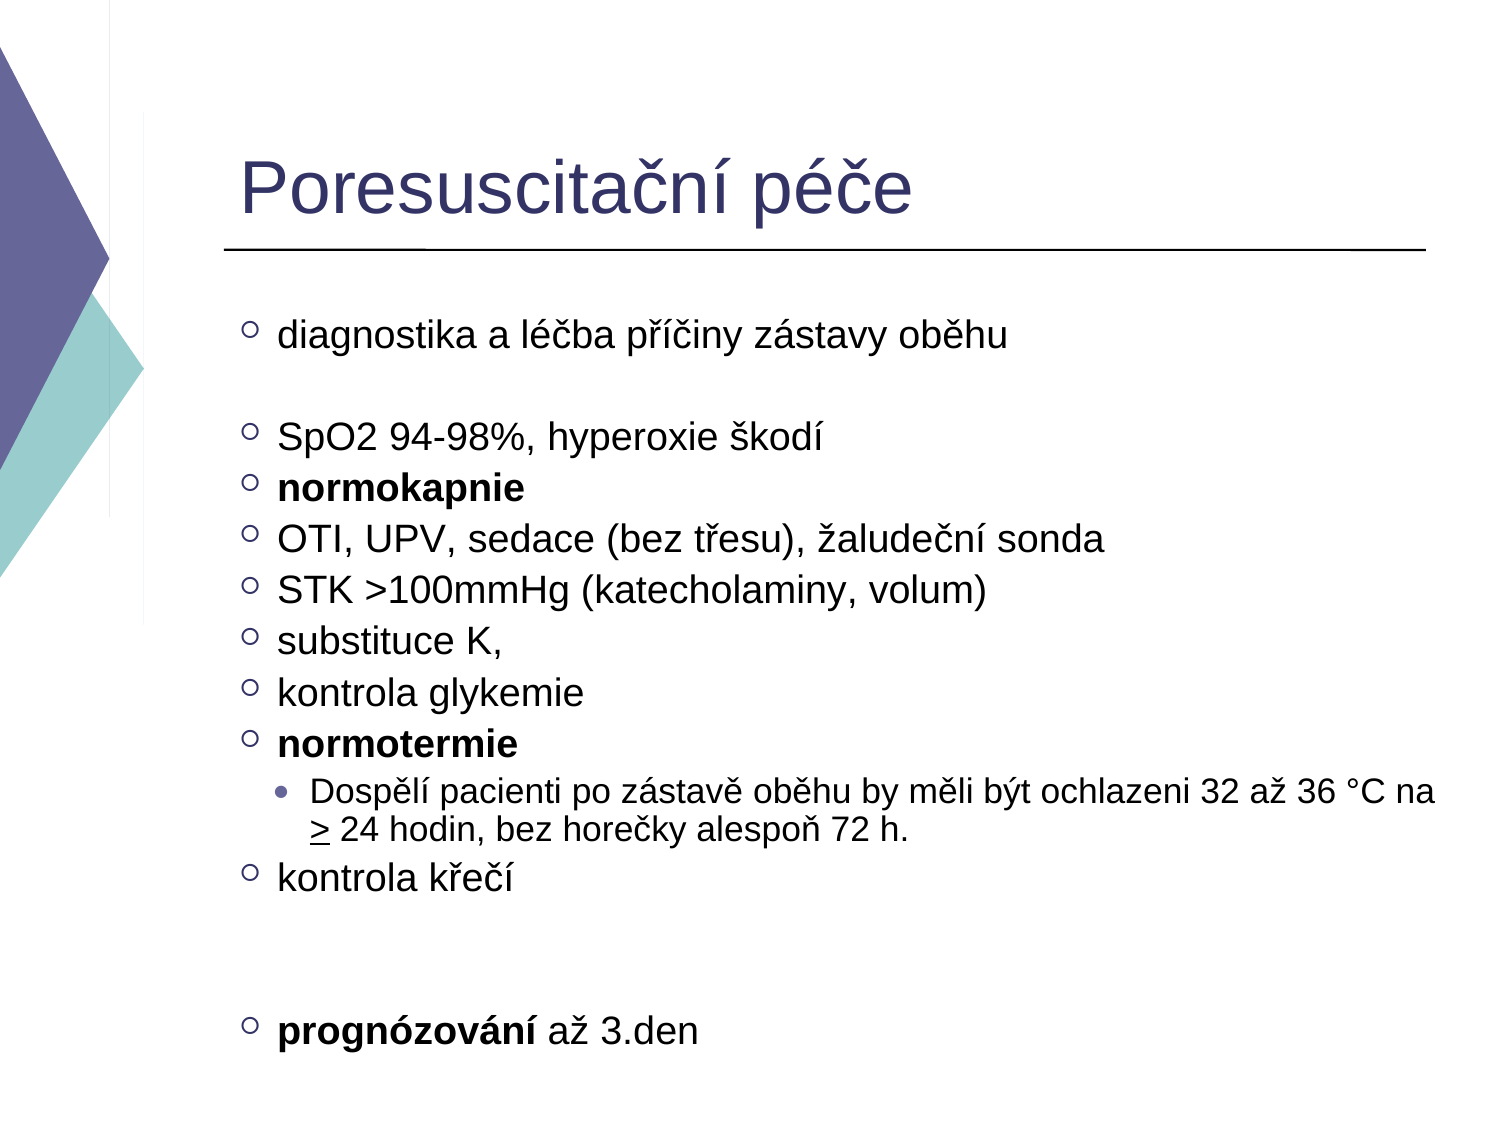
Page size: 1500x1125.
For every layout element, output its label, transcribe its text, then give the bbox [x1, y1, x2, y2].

title Poresuscitační péče [224, 49, 1425, 237]
list diagnostika a léčba příčiny zástavy oběhu SpO2 94-98%, hyperoxie škodí normokapnie OTI, UPV, sedace (bez třesu), žaludeční sonda STK >100mmHg (katecholaminy, volum) substituce K, kontrola glykemie normotermie Dospělí pacienti po zástavě oběhu by měli být ochlazeni 32 až 36 °C na > 24 hodin, bez horečky alespoň 72 h. kontrola křečí prognózování až 3.den [224, 299, 1471, 1075]
